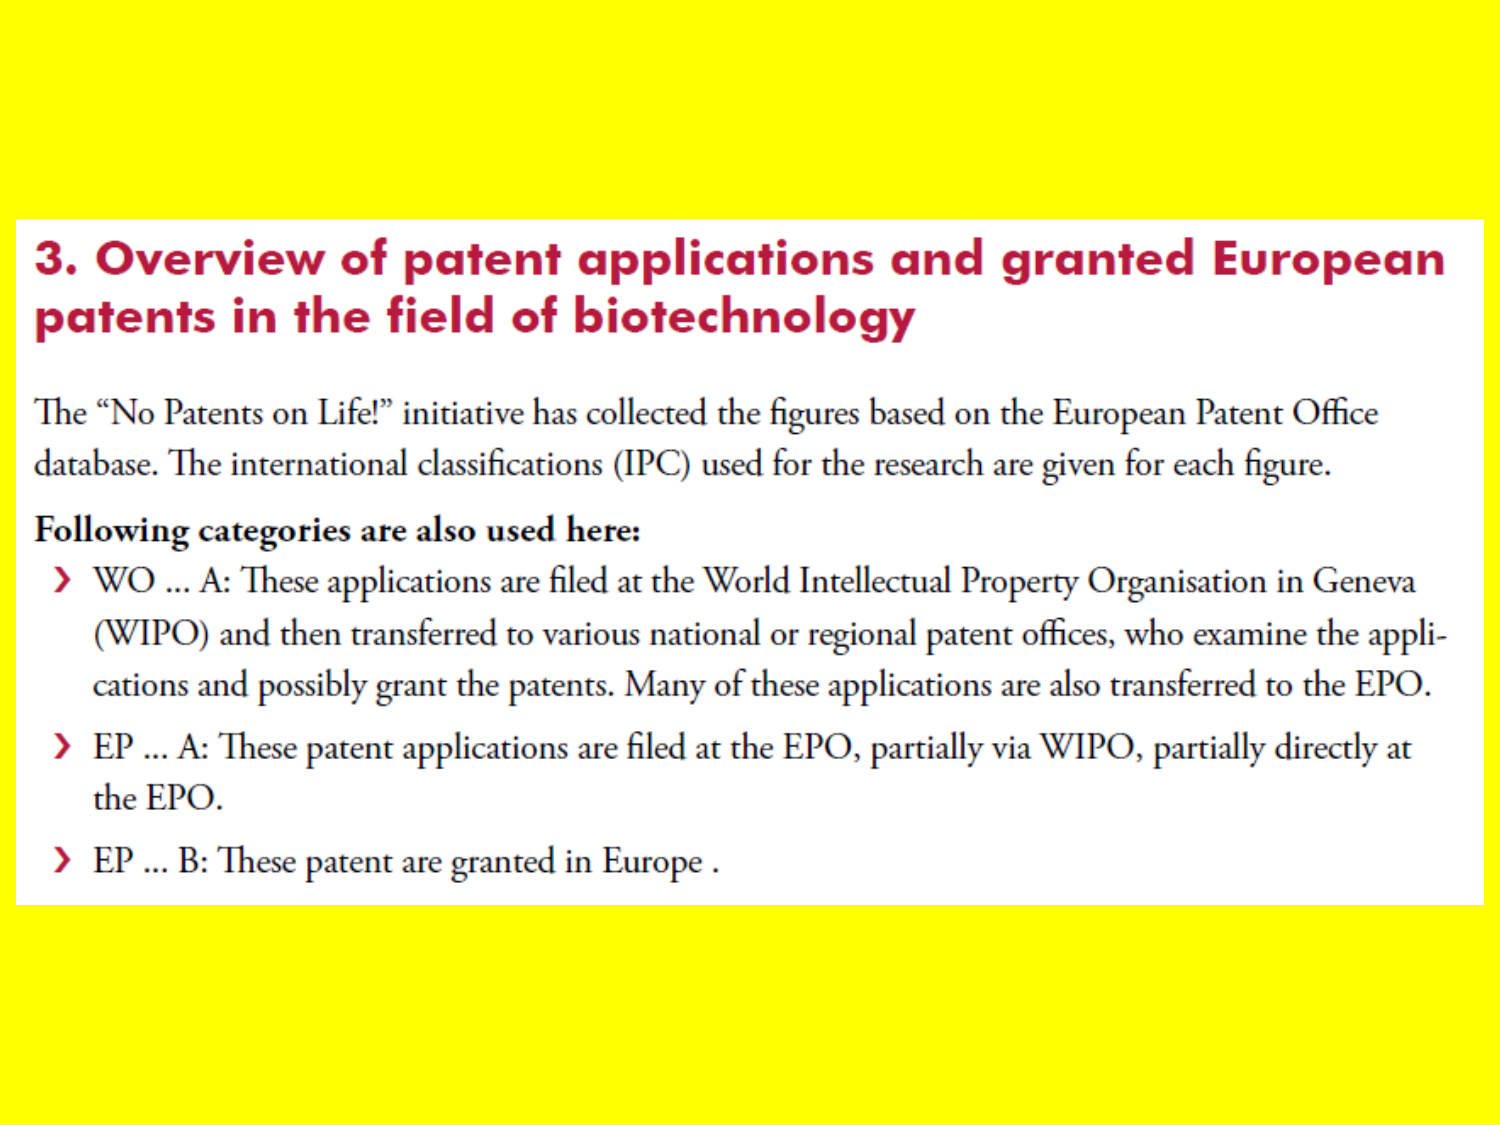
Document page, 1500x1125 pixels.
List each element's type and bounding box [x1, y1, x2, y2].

picture [16, 219, 1484, 905]
